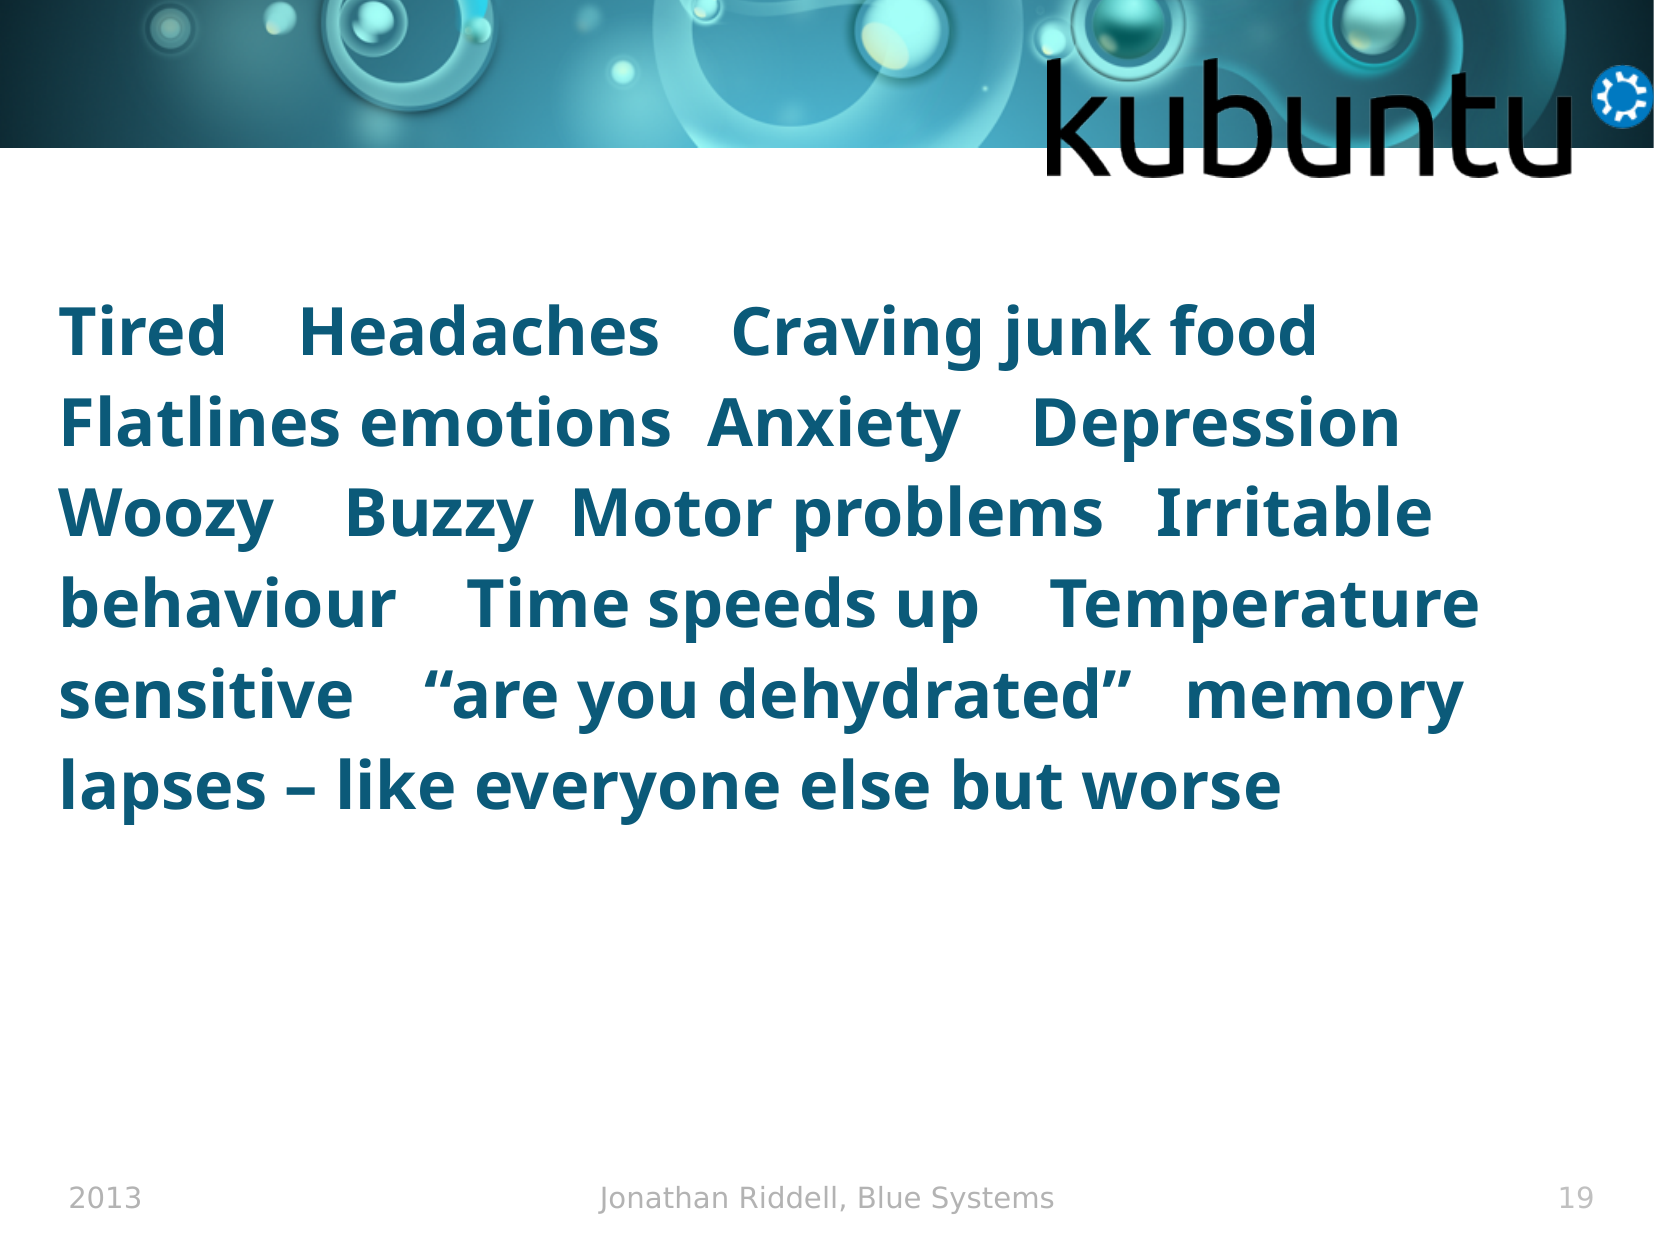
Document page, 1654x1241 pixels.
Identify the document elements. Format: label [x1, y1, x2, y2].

list [59, 290, 1595, 1109]
picture [0, 0, 1654, 178]
